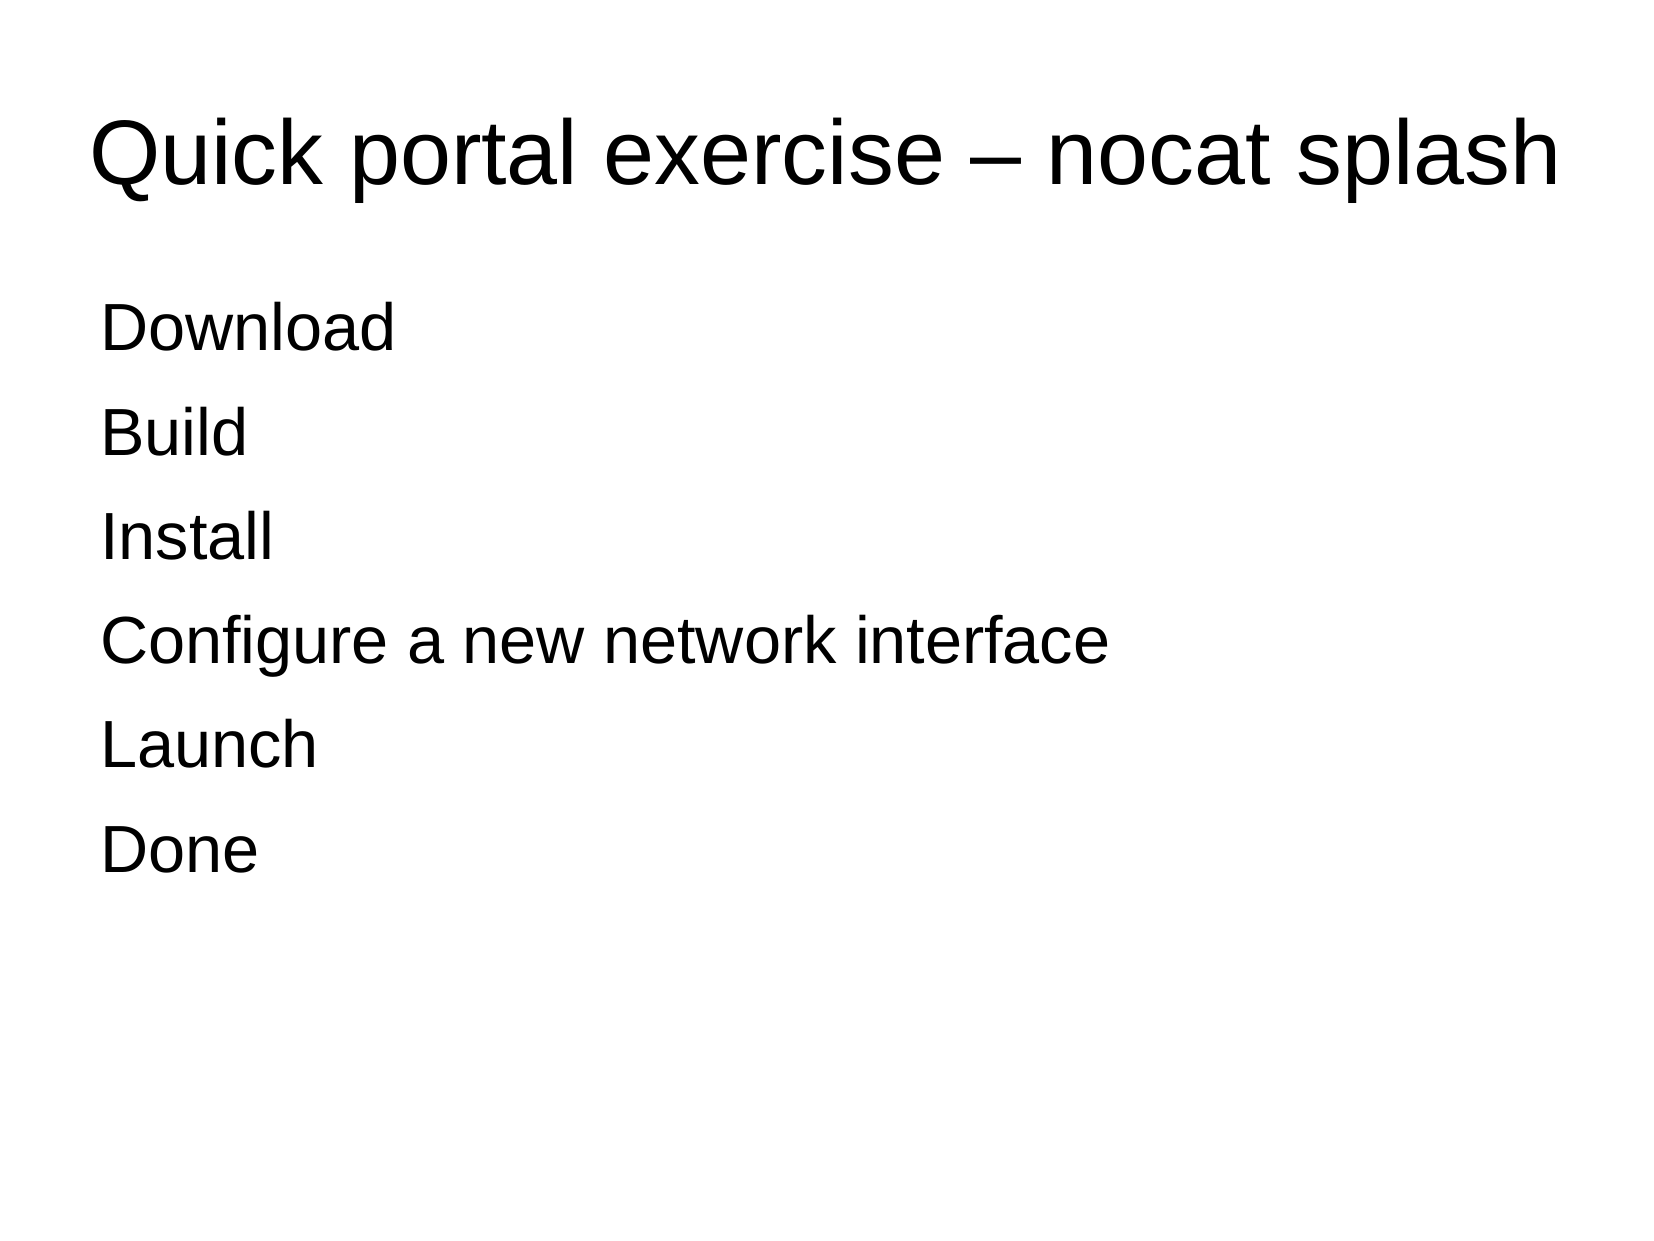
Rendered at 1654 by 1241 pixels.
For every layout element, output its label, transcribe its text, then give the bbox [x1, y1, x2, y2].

title Quick portal exercise – nocat splash [82, 56, 1571, 250]
list Download Build Install Configure a new network interface Launch Done [82, 290, 1571, 1094]
